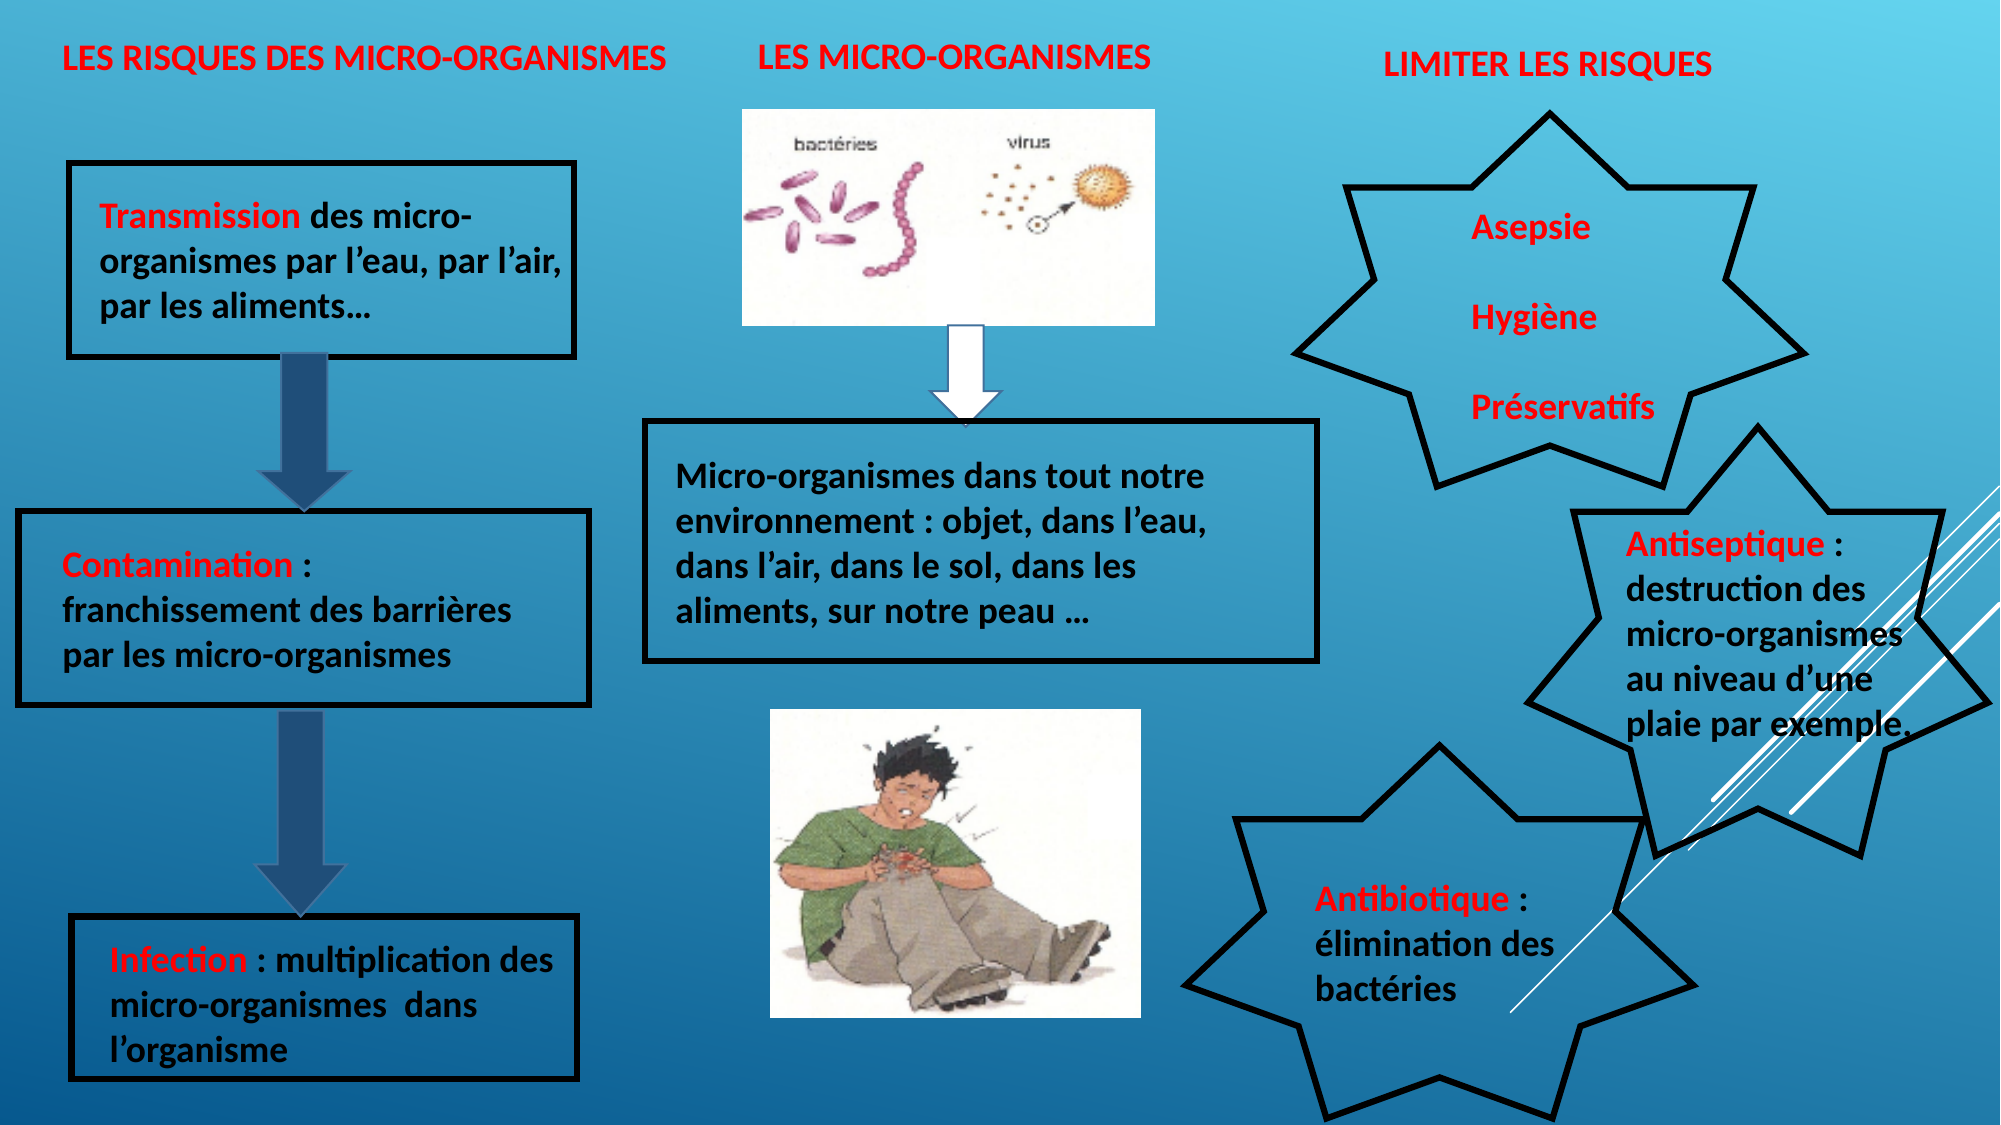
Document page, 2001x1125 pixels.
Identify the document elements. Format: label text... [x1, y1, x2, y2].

text_box [258, 352, 351, 512]
picture [742, 109, 1155, 326]
text_box Asepsie Hygiène Préservatifs [1456, 194, 1782, 437]
text_box [254, 710, 347, 917]
text_box [929, 325, 1002, 418]
text_box Infection : multiplication des micro-organismes dans l’organisme [94, 927, 574, 1076]
text_box Contamination : franchissement des barrières par les micro-organismes [47, 532, 559, 684]
text_box LES MICRO-ORGANISMES [742, 24, 1195, 85]
text_box Antiseptique : destruction des micro-organismes au niveau d’une plaie par exemple. [1610, 511, 1934, 754]
text_box LES RISQUES DES MICRO-ORGANISMES [47, 25, 720, 86]
text_box LIMITER LES RISQUES [1368, 31, 1773, 93]
text_box Micro-organismes dans tout notre environnement : objet, dans l’eau, dans l’air, dans le sol, dans les aliments, sur notre peau … [660, 444, 1290, 641]
picture [770, 709, 1141, 1018]
text_box Antibiotique : élimination des bactéries [1299, 866, 1575, 1018]
text_box Transmission des micro-organismes par l’eau, par l’air, par les aliments… [84, 183, 571, 335]
